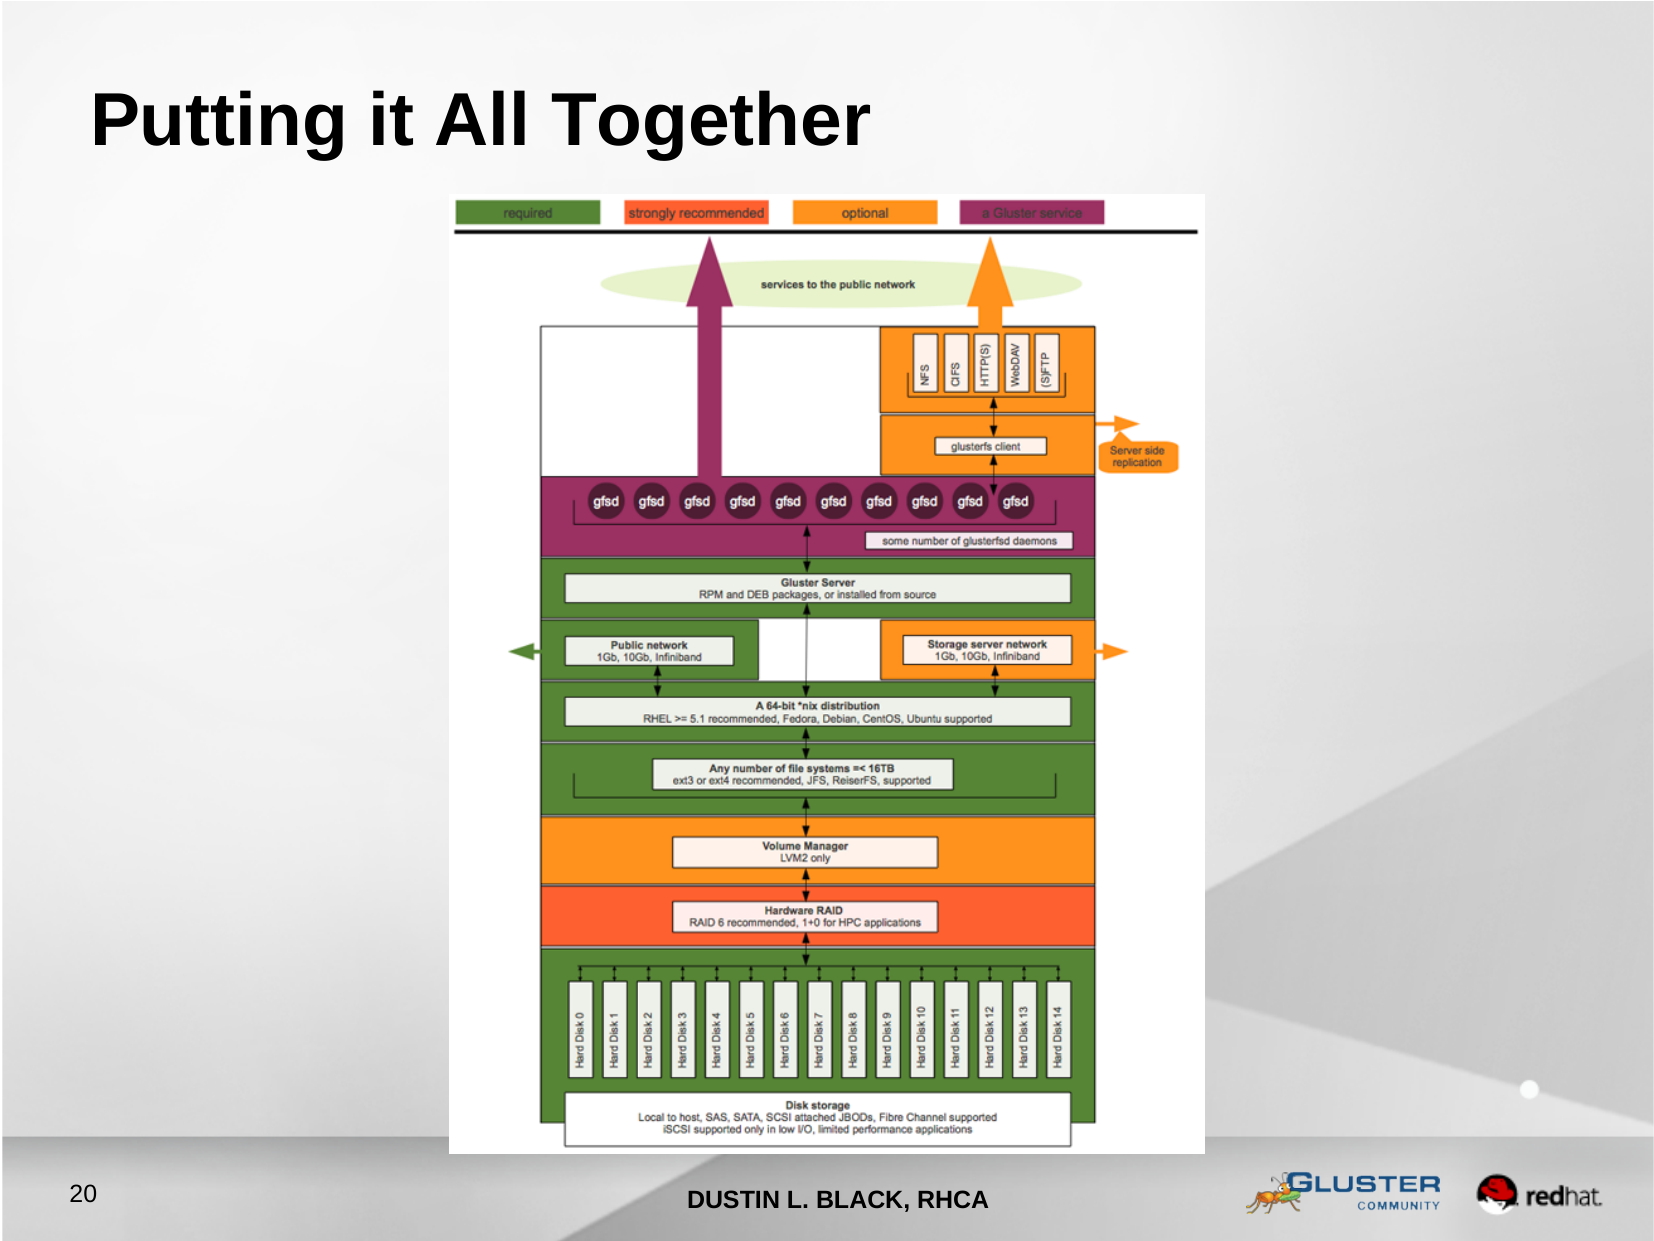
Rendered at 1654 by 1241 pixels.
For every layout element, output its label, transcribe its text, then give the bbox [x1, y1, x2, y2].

title Putting it All Together [90, 15, 1579, 223]
picture [2, 1, 1654, 1241]
